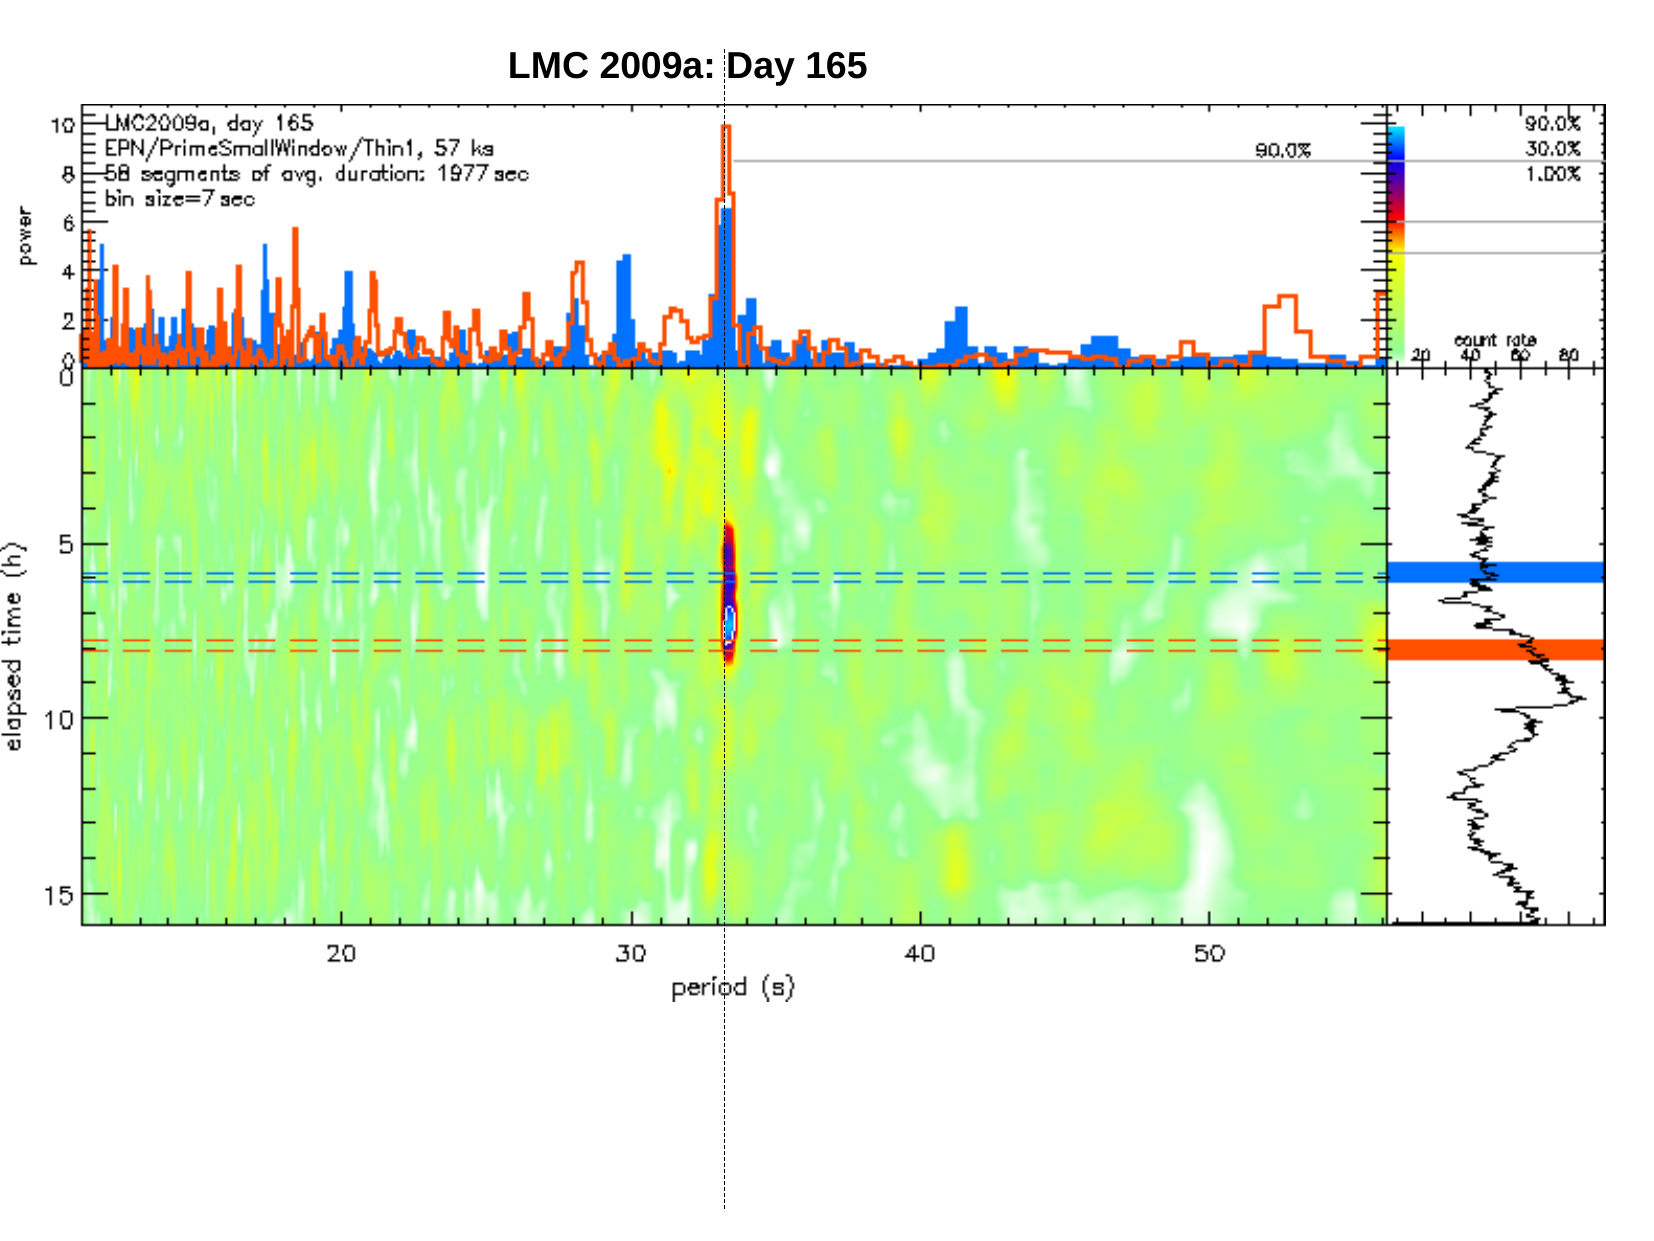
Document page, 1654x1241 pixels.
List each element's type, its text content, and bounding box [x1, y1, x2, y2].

picture [0, 104, 1606, 1002]
text_box LMC 2009a: Day 165 [493, 37, 883, 95]
